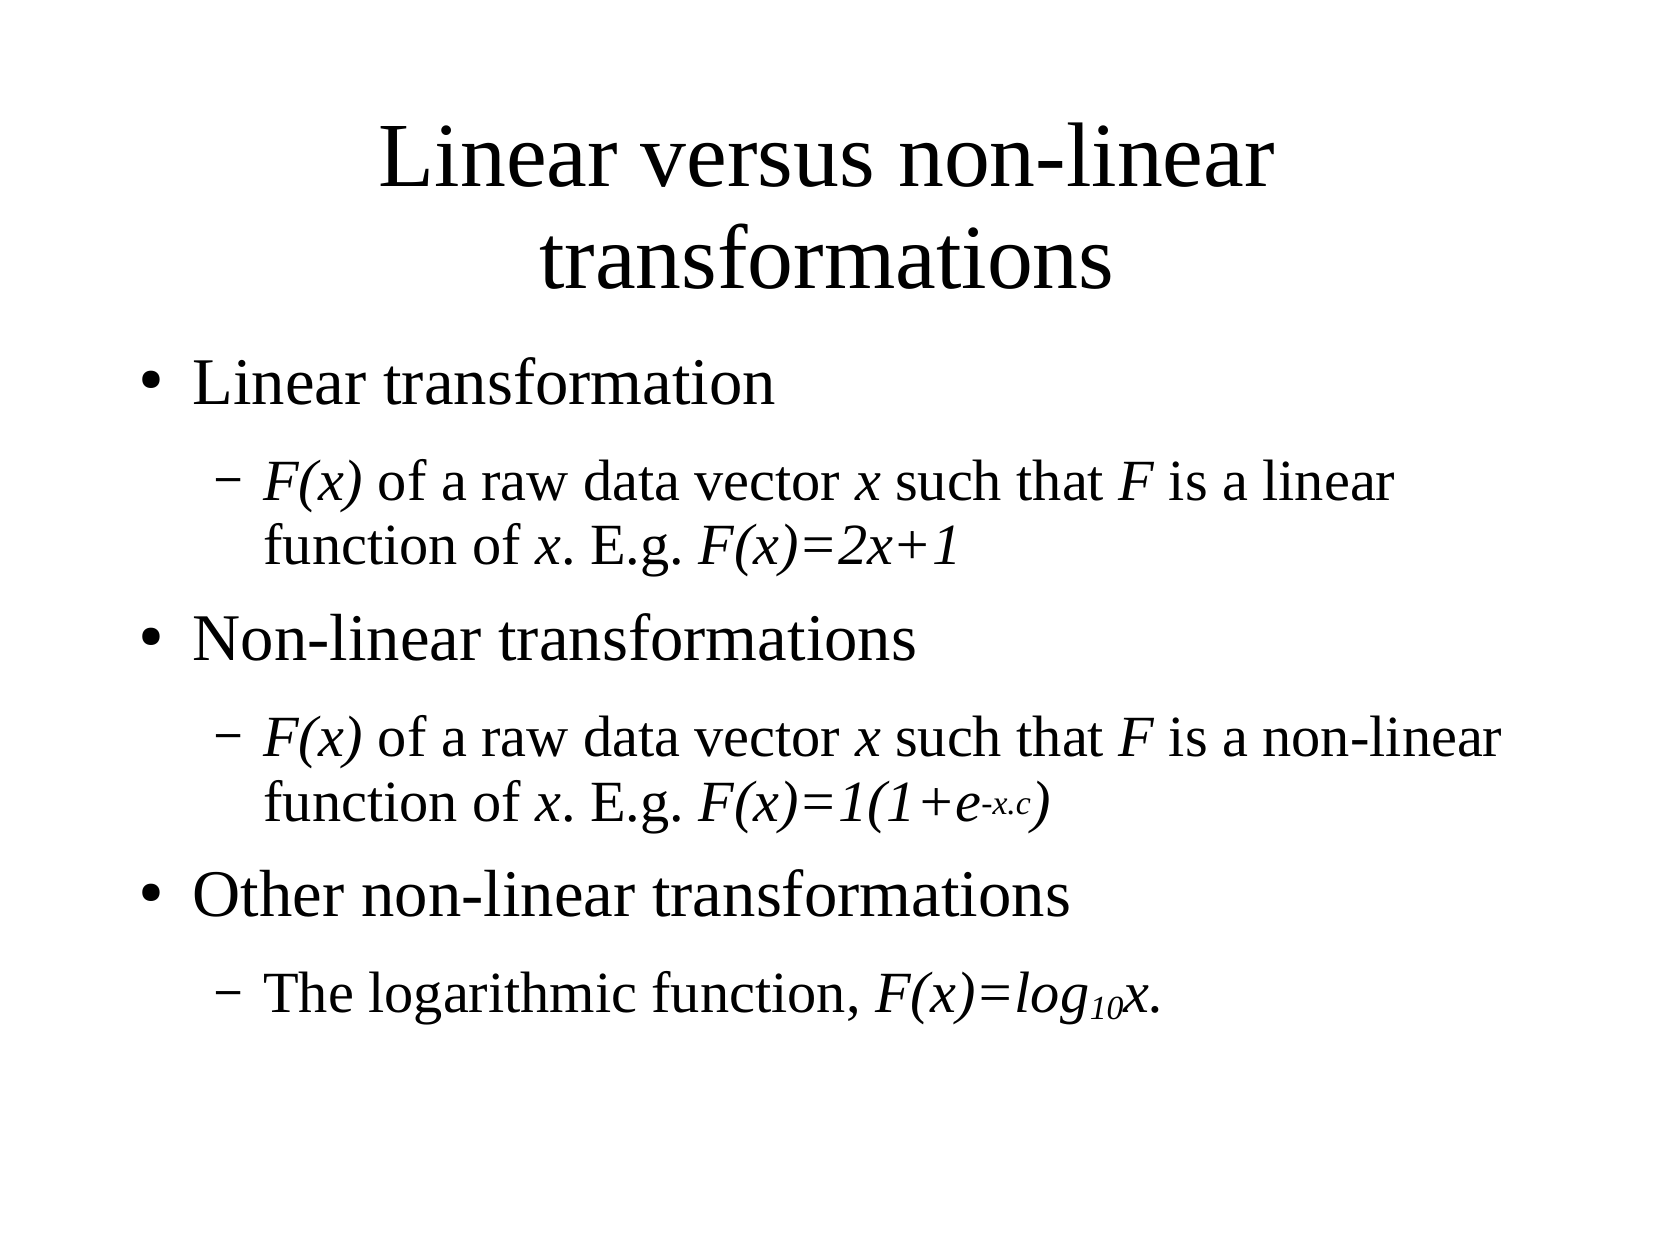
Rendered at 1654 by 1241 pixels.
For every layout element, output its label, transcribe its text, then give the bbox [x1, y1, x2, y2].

title Linear versus non-linear transformations [121, 101, 1534, 312]
list Linear transformation F(x) of a raw data vector x such that F is a linear function of x. E.g. F(x)=2x+1 Non-linear transformations F(x) of a raw data vector x such that F is a non-linear function of x. E.g. F(x)=1(1+e-x.c) Other non-linear transformations The logarithmic function, F(x)=log10x. [121, 344, 1534, 1127]
